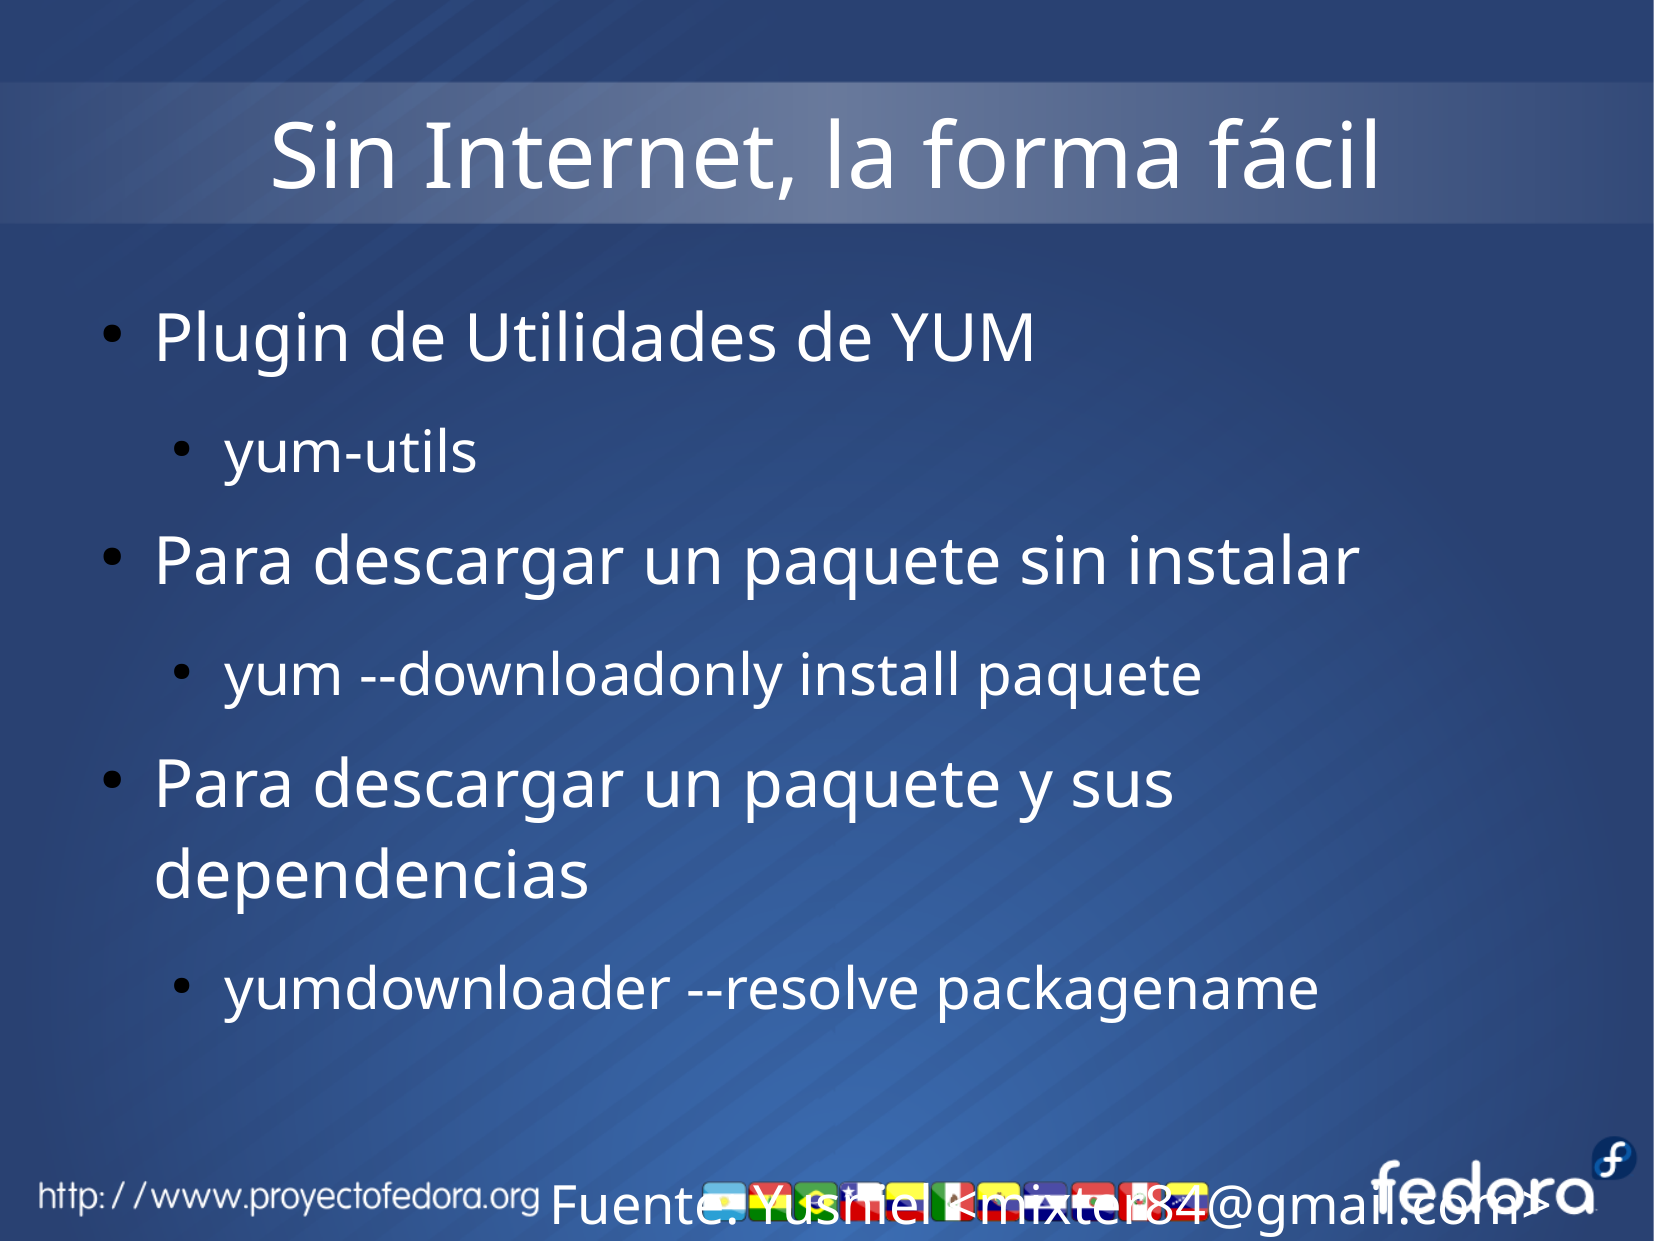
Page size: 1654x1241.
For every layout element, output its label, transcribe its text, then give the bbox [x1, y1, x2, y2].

list Plugin de Utilidades de YUM yum-utils Para descargar un paquete sin instalar yum --downloadonly install paquete Para descargar un paquete y sus dependencias yumdownloader --resolve packagename Fuente: Yusniel <mixter84@gmail.com> [82, 290, 1571, 1094]
picture [0, 0, 1654, 1241]
title Sin Internet, la forma fácil [82, 56, 1571, 250]
